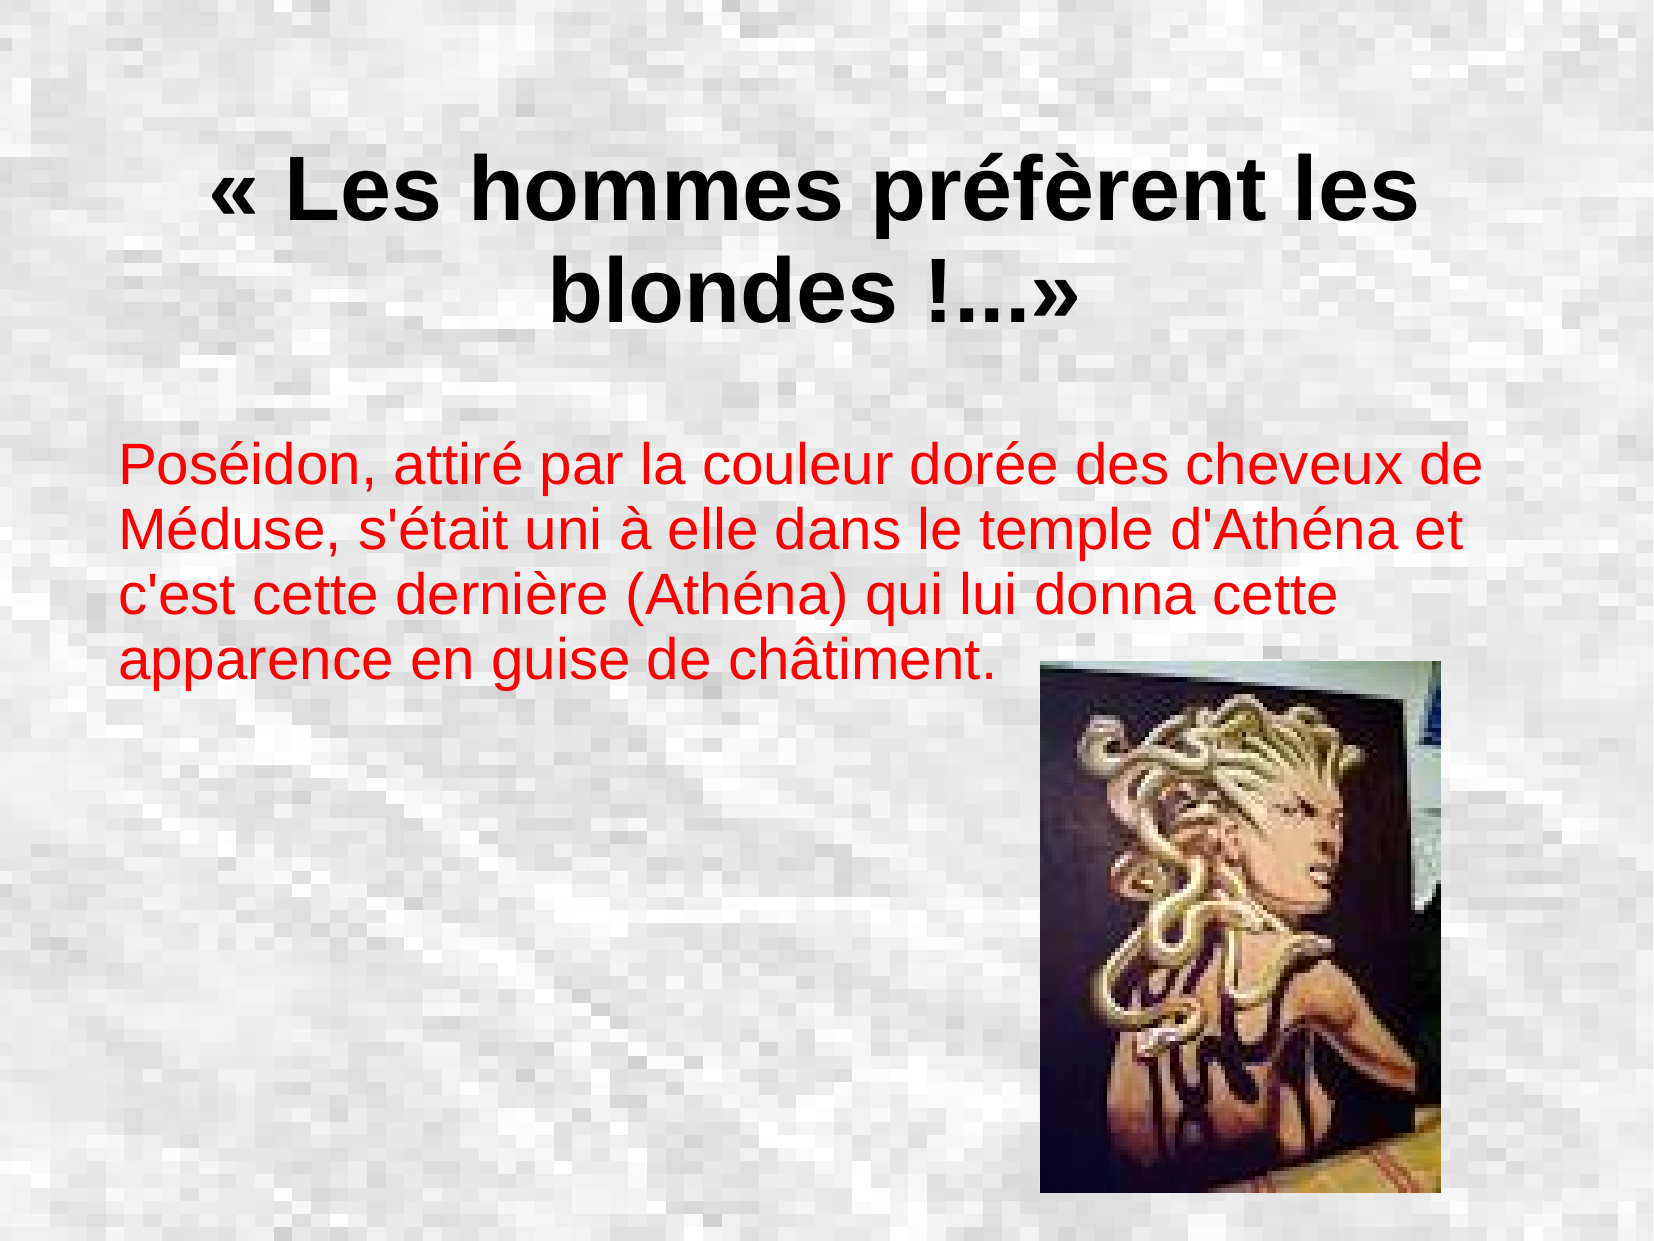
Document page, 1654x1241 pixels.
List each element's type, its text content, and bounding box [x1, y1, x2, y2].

subtitle Poséidon, attiré par la couleur dorée des cheveux de Méduse, s'était uni à elle dans le temple d'Athéna et c'est cette dernière (Athéna) qui lui donna cette apparence en guise de châtiment. [82, 49, 1571, 1010]
text_box « Les hommes préfèrent les blondes !...» [70, 129, 1560, 453]
picture [0, 0, 1654, 1241]
